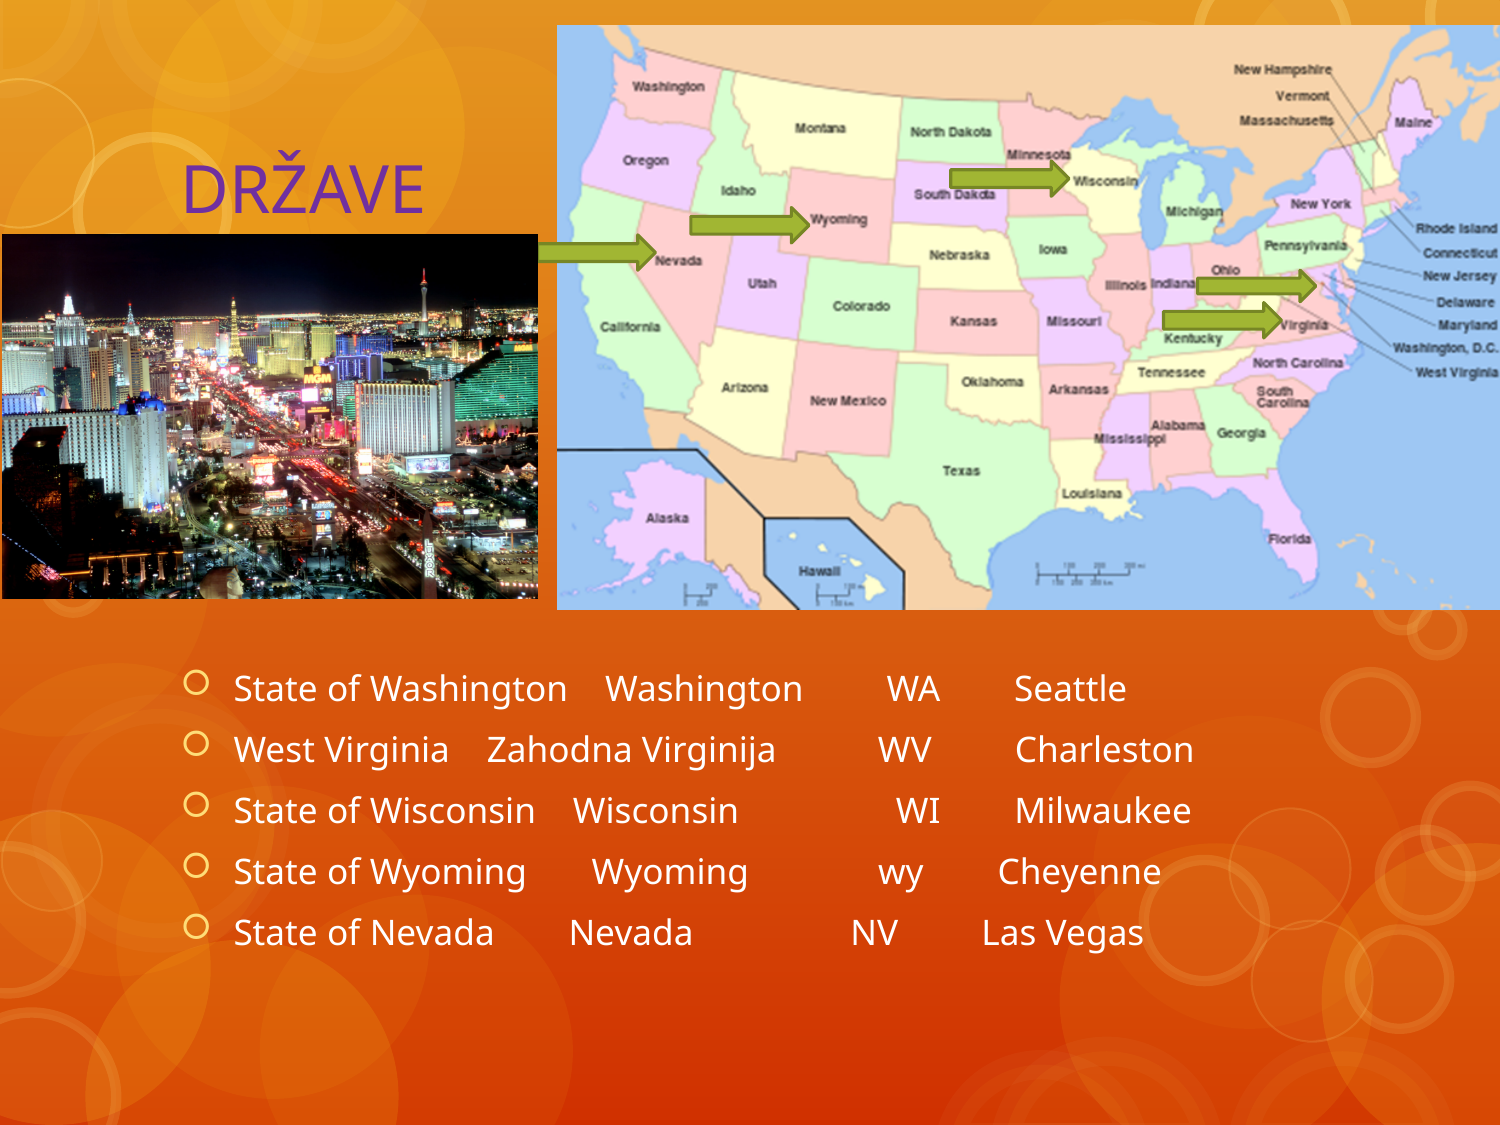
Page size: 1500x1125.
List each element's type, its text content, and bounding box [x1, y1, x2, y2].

list State of Washington Washington WA Seattle West Virginia Zahodna Virginija WV Charleston State of Wisconsin Wisconsin WI Milwaukee State of Wyoming Wyoming wy Cheyenne State of Nevada Nevada NV Las Vegas [165, 597, 1388, 962]
picture [2, 234, 538, 599]
text_box [538, 234, 656, 271]
text_box [1197, 270, 1316, 302]
text_box [690, 207, 810, 243]
text_box [1163, 302, 1282, 338]
text_box [950, 160, 1069, 197]
picture [557, 25, 1500, 610]
title DRŽAVE [165, 110, 557, 243]
